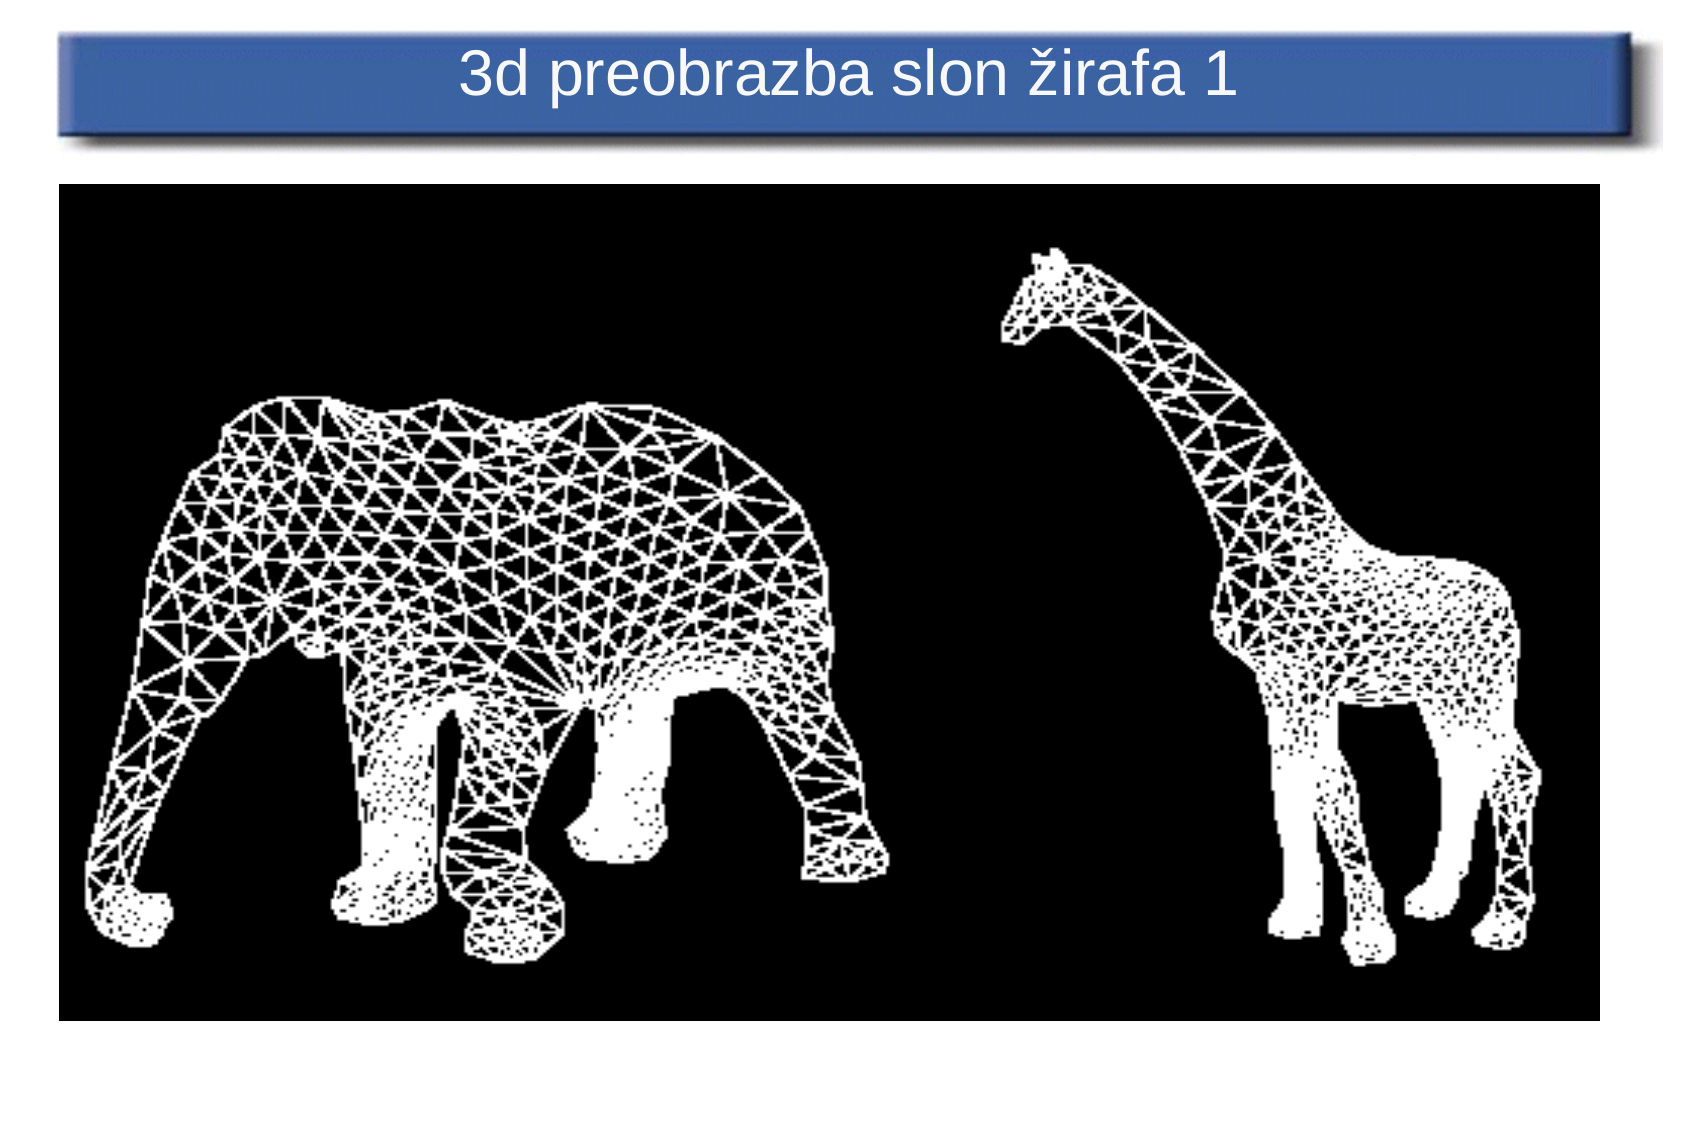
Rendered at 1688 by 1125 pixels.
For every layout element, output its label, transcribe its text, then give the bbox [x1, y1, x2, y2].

title 3d preobrazba slon žirafa 1 [188, 23, 1509, 116]
picture [59, 184, 1600, 1021]
picture [56, 29, 1663, 156]
